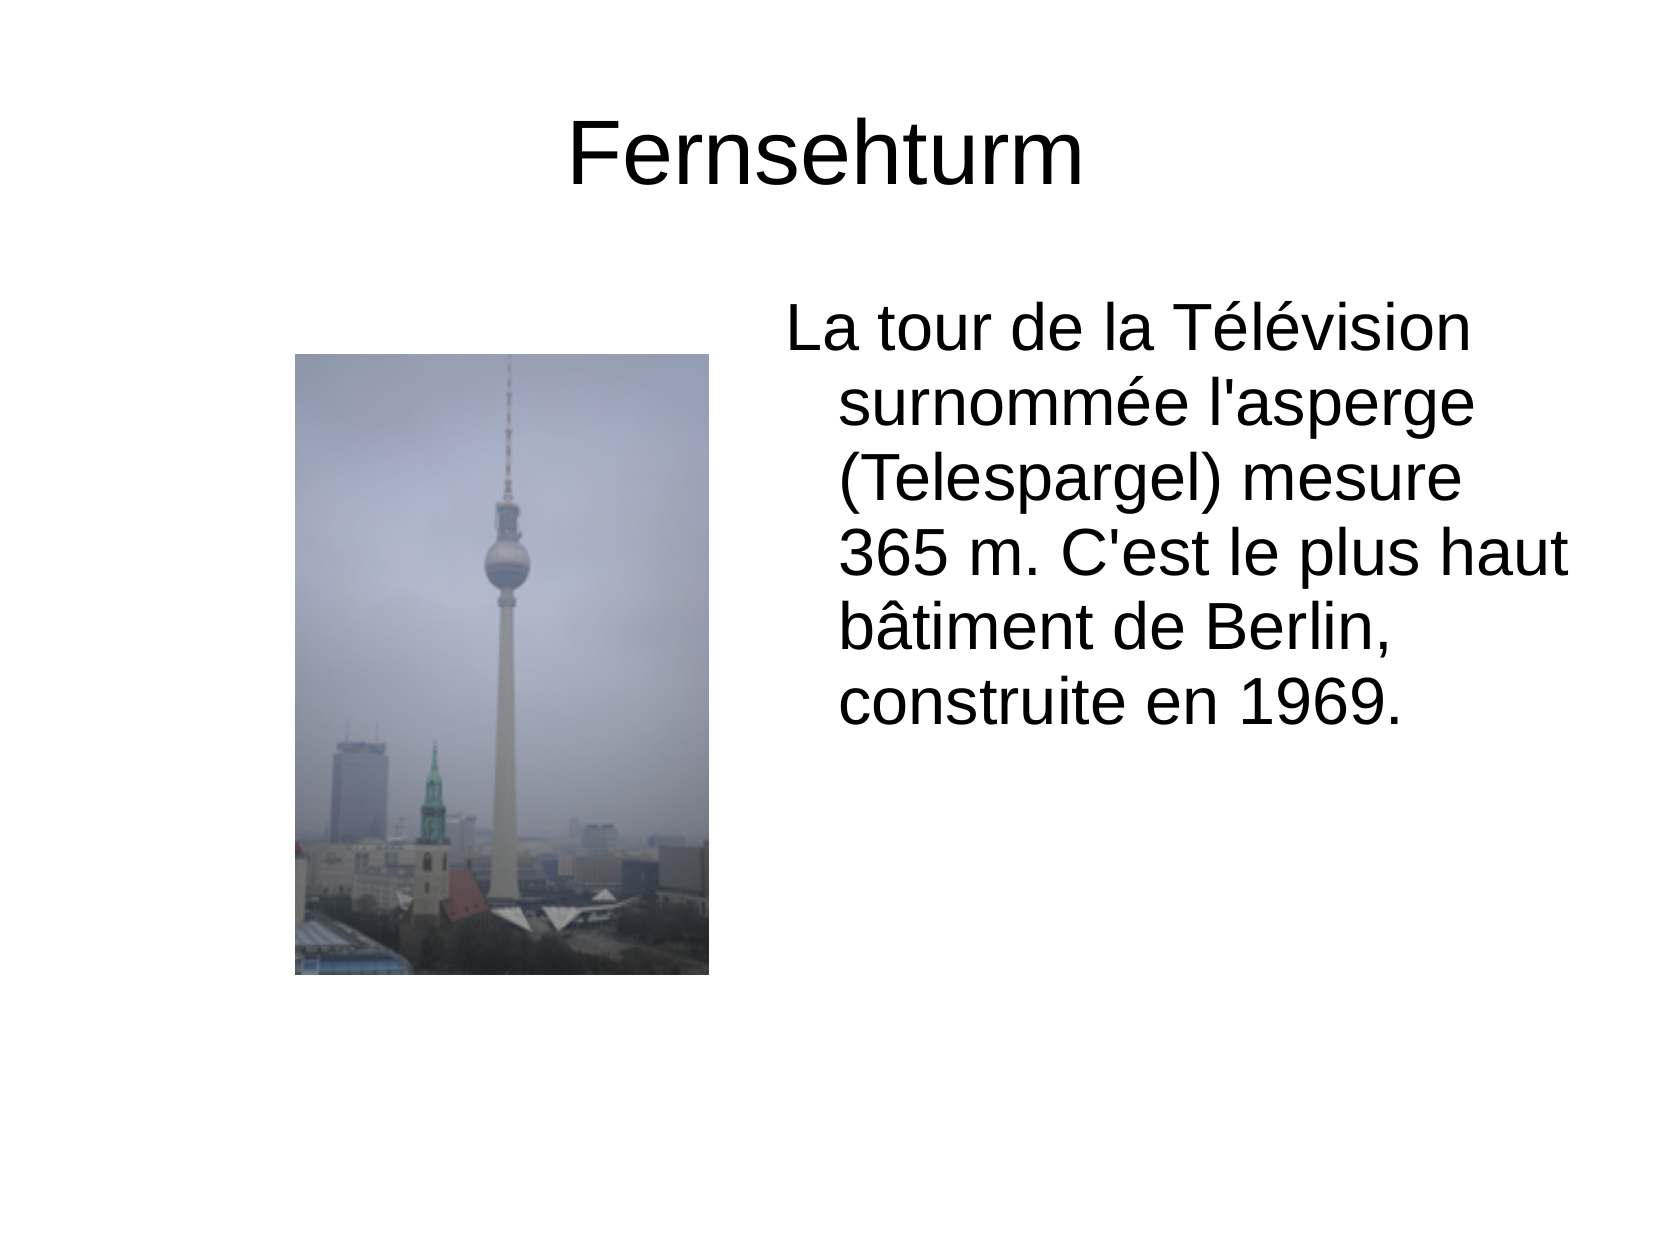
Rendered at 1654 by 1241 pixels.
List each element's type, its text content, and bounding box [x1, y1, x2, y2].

title Fernsehturm [82, 56, 1571, 250]
picture [295, 354, 709, 975]
list La tour de la Télévision surnommée l'asperge (Telespargel) mesure 365 m. C'est le plus haut bâtiment de Berlin, construite en 1969. [767, 290, 1572, 1094]
